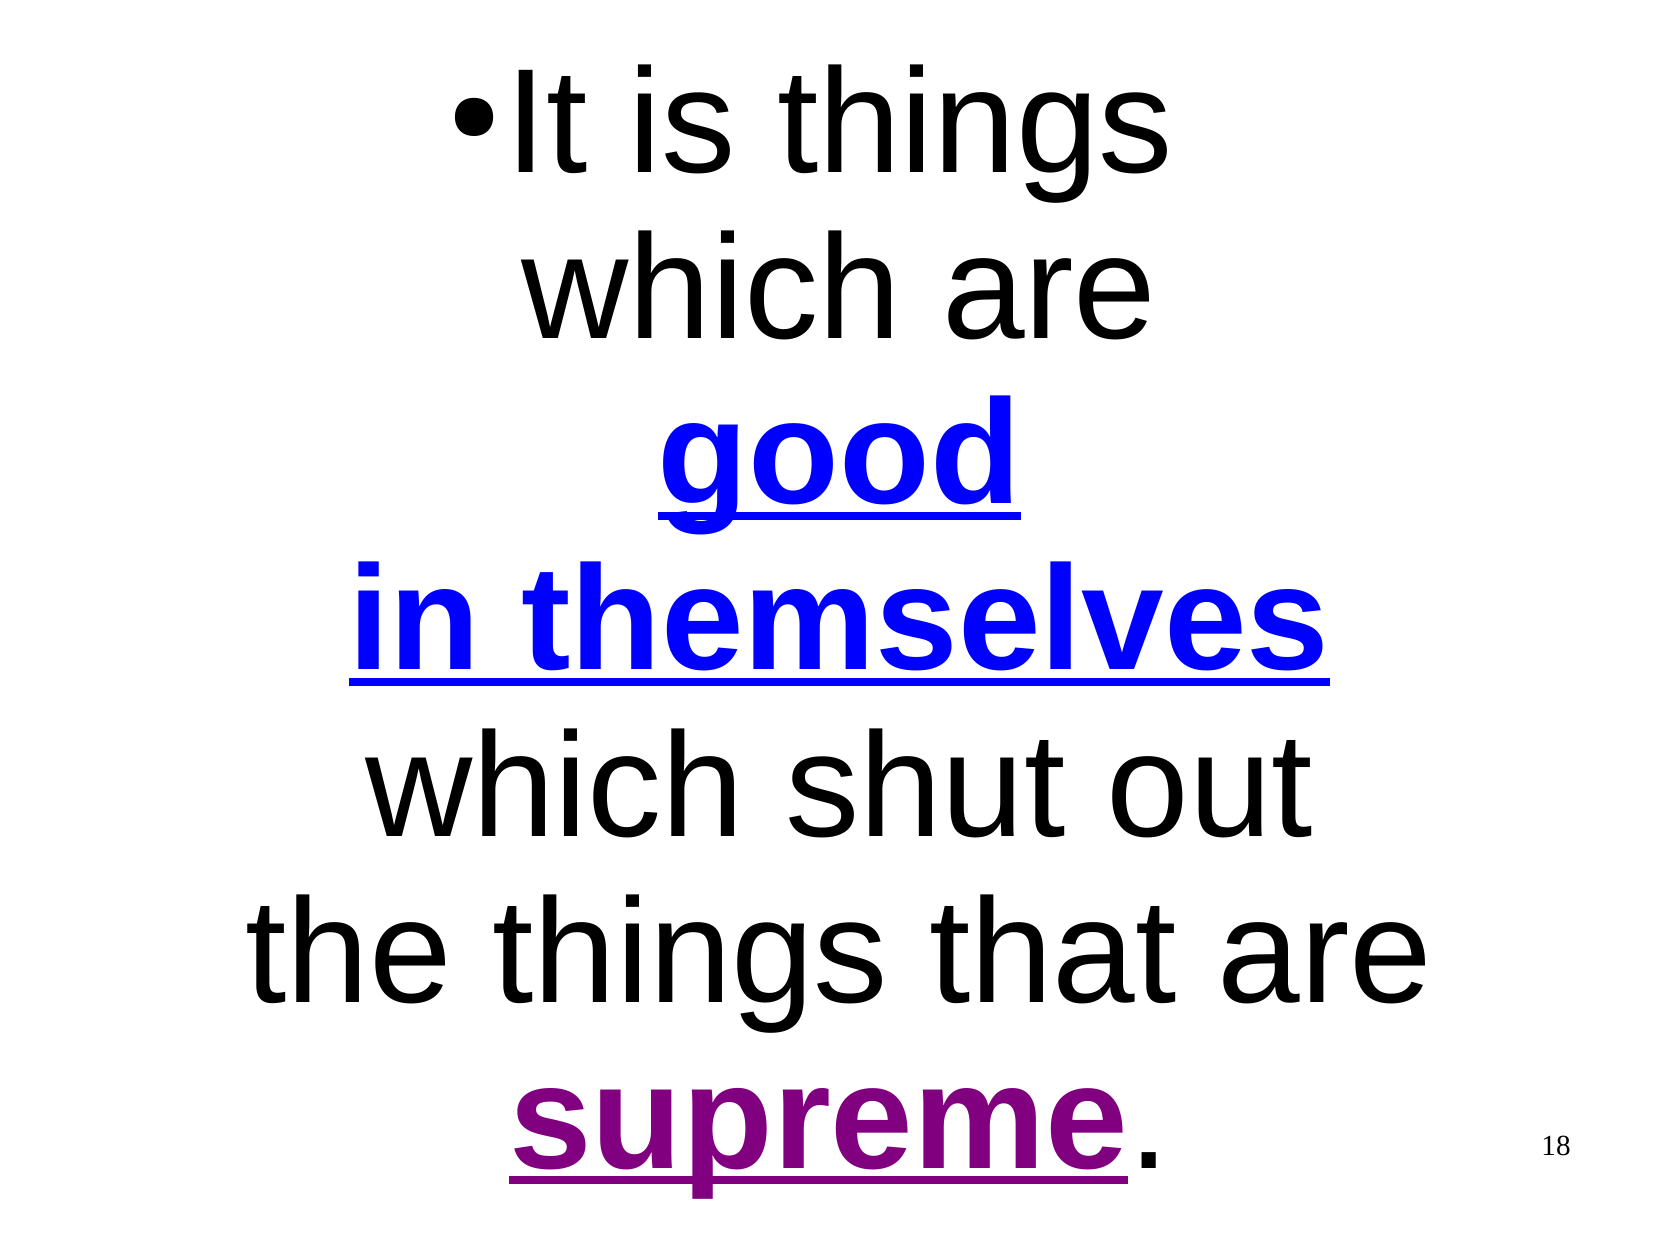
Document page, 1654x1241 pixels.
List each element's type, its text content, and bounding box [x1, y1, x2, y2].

list It is things which are good in themselves which shut out the things that are supreme. [37, 37, 1613, 1201]
